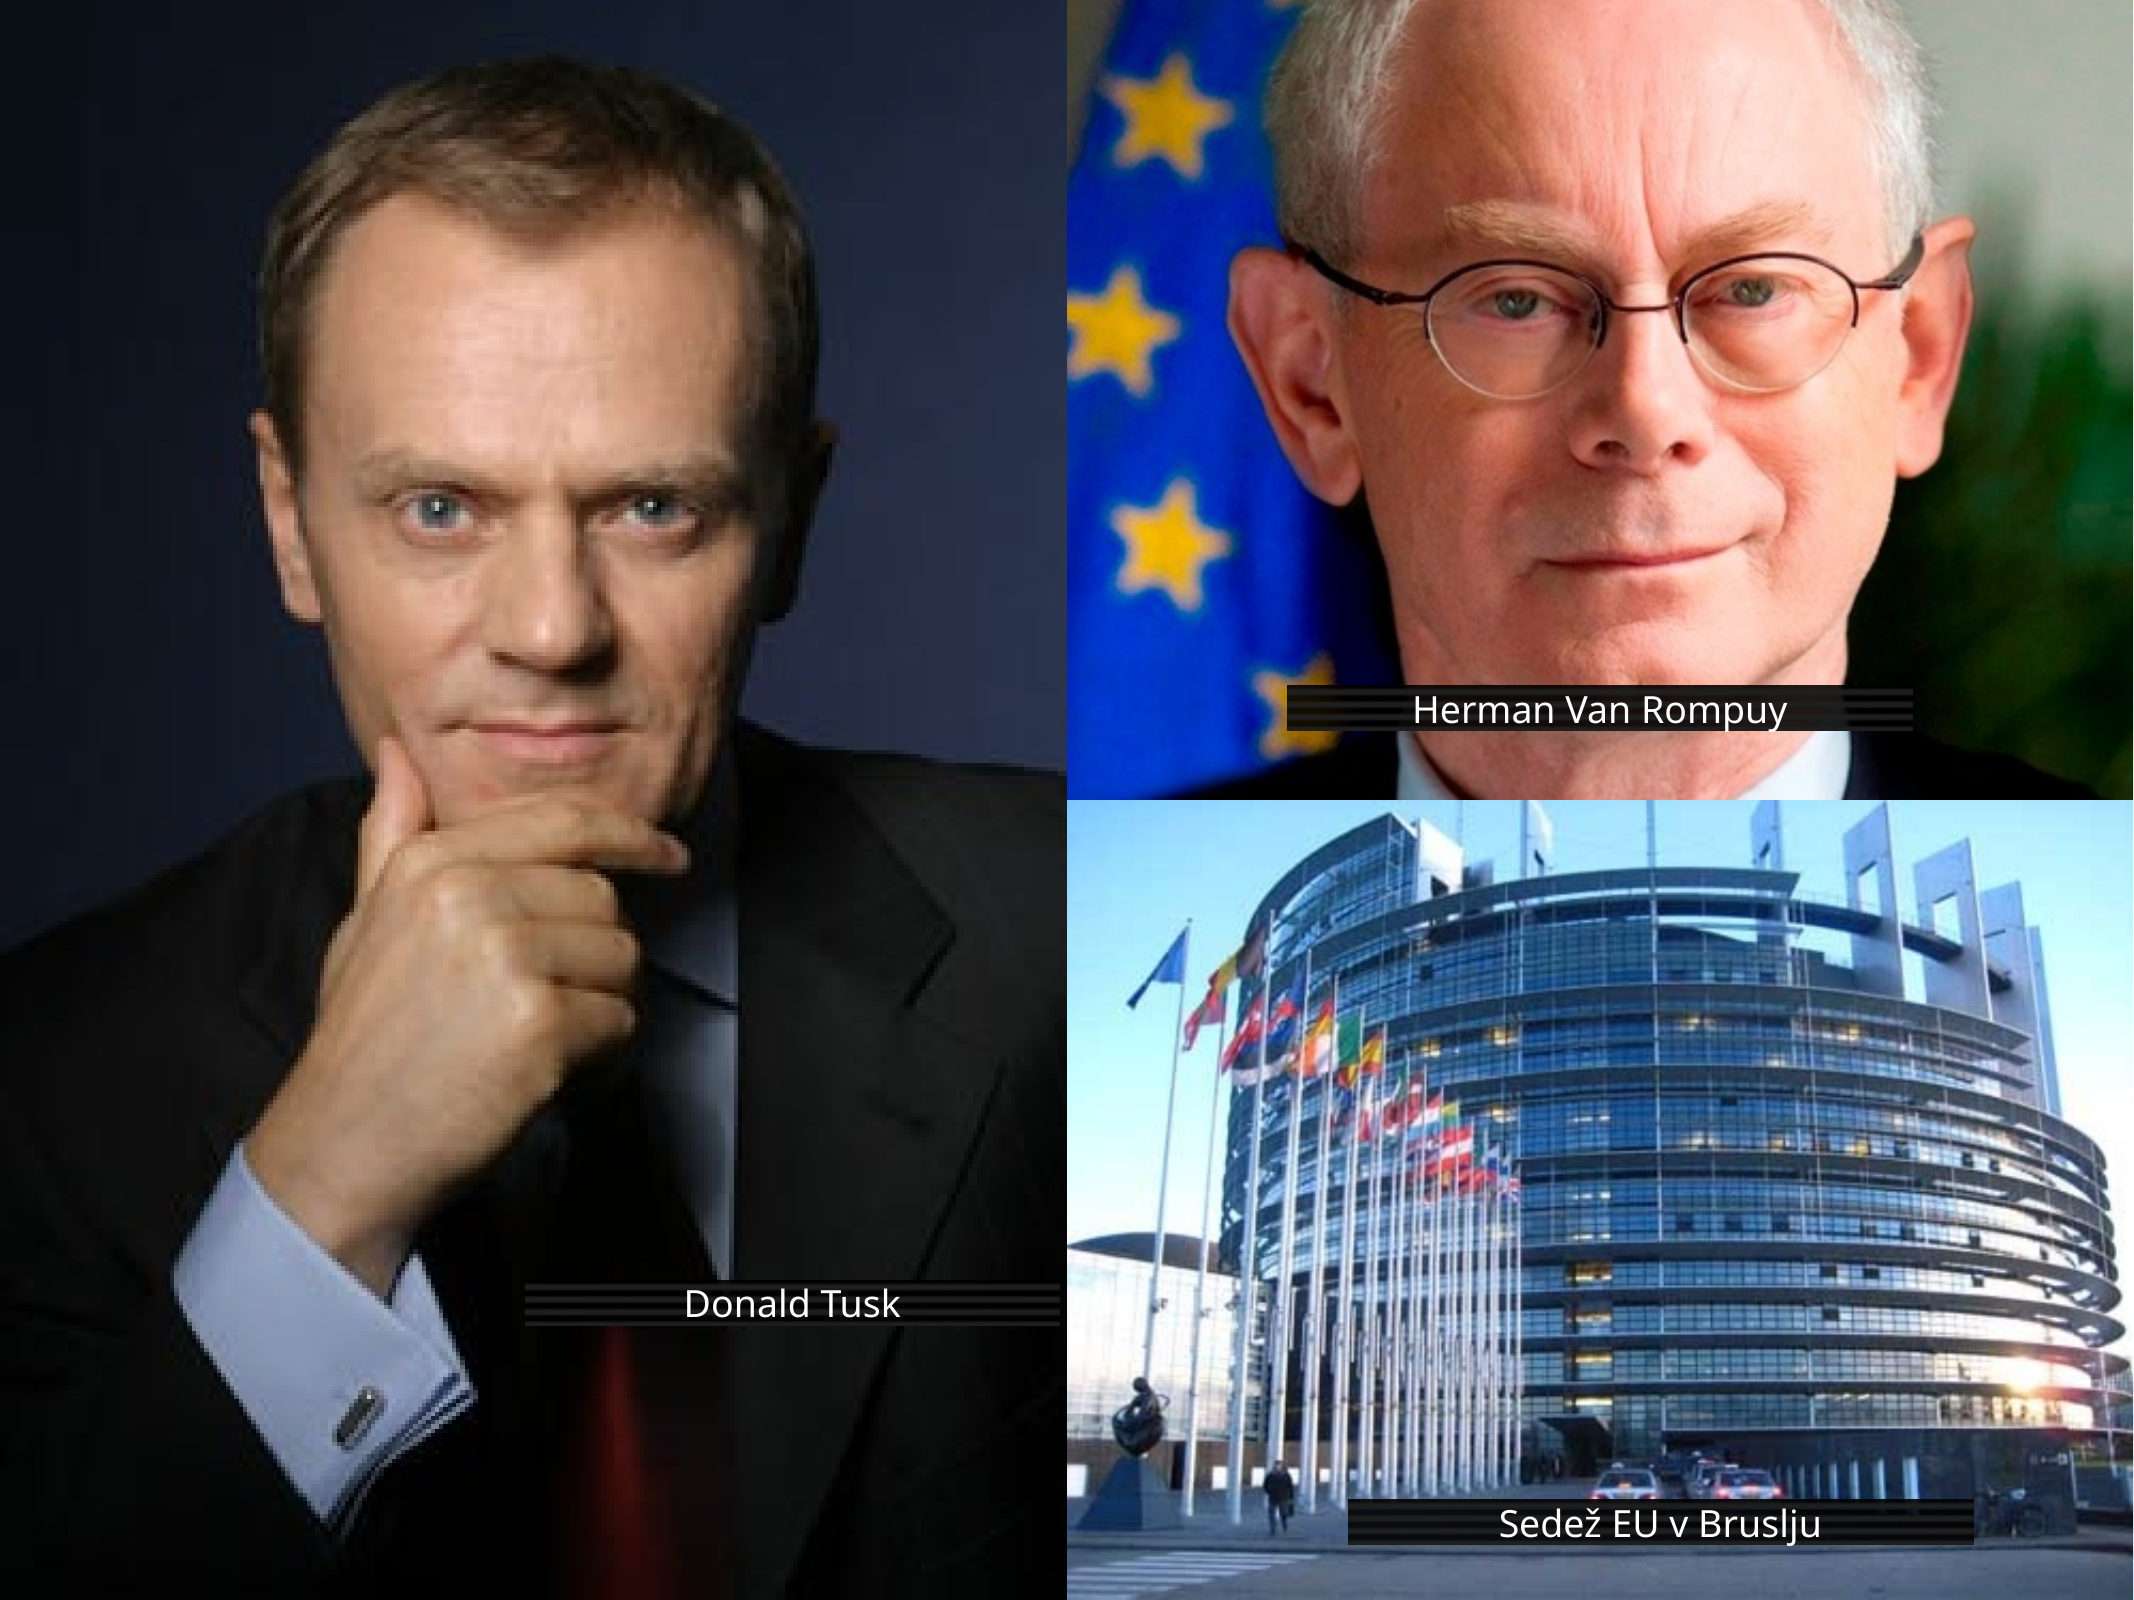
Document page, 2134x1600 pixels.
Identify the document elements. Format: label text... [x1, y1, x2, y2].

text_box Donald Tusk [525, 1280, 1060, 1326]
text_box Sedež EU v Bruslju [1219, 1499, 2102, 1545]
picture [0, 0, 2134, 1600]
text_box Herman Van Rompuy [1103, 685, 2097, 731]
